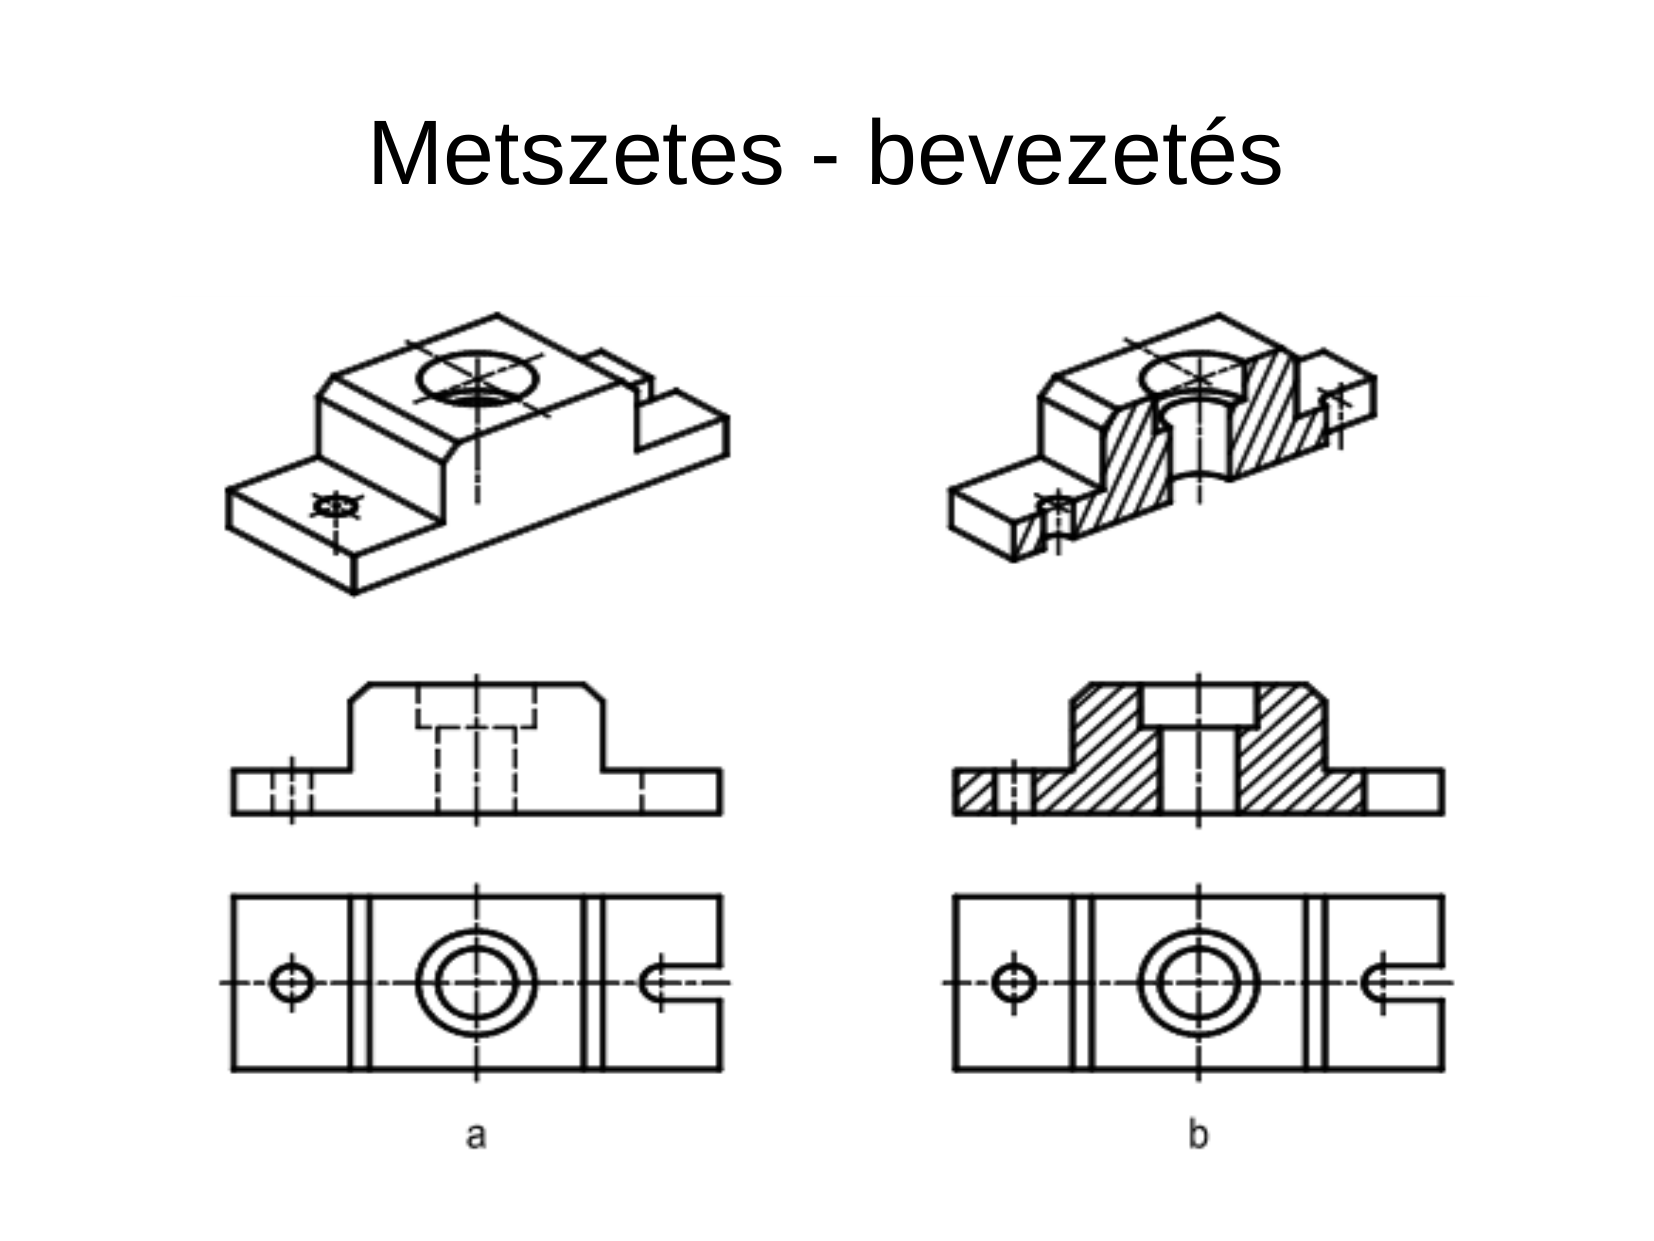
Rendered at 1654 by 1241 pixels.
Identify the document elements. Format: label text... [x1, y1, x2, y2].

picture [172, 295, 1489, 1172]
title Metszetes - bevezetés [82, 49, 1571, 257]
